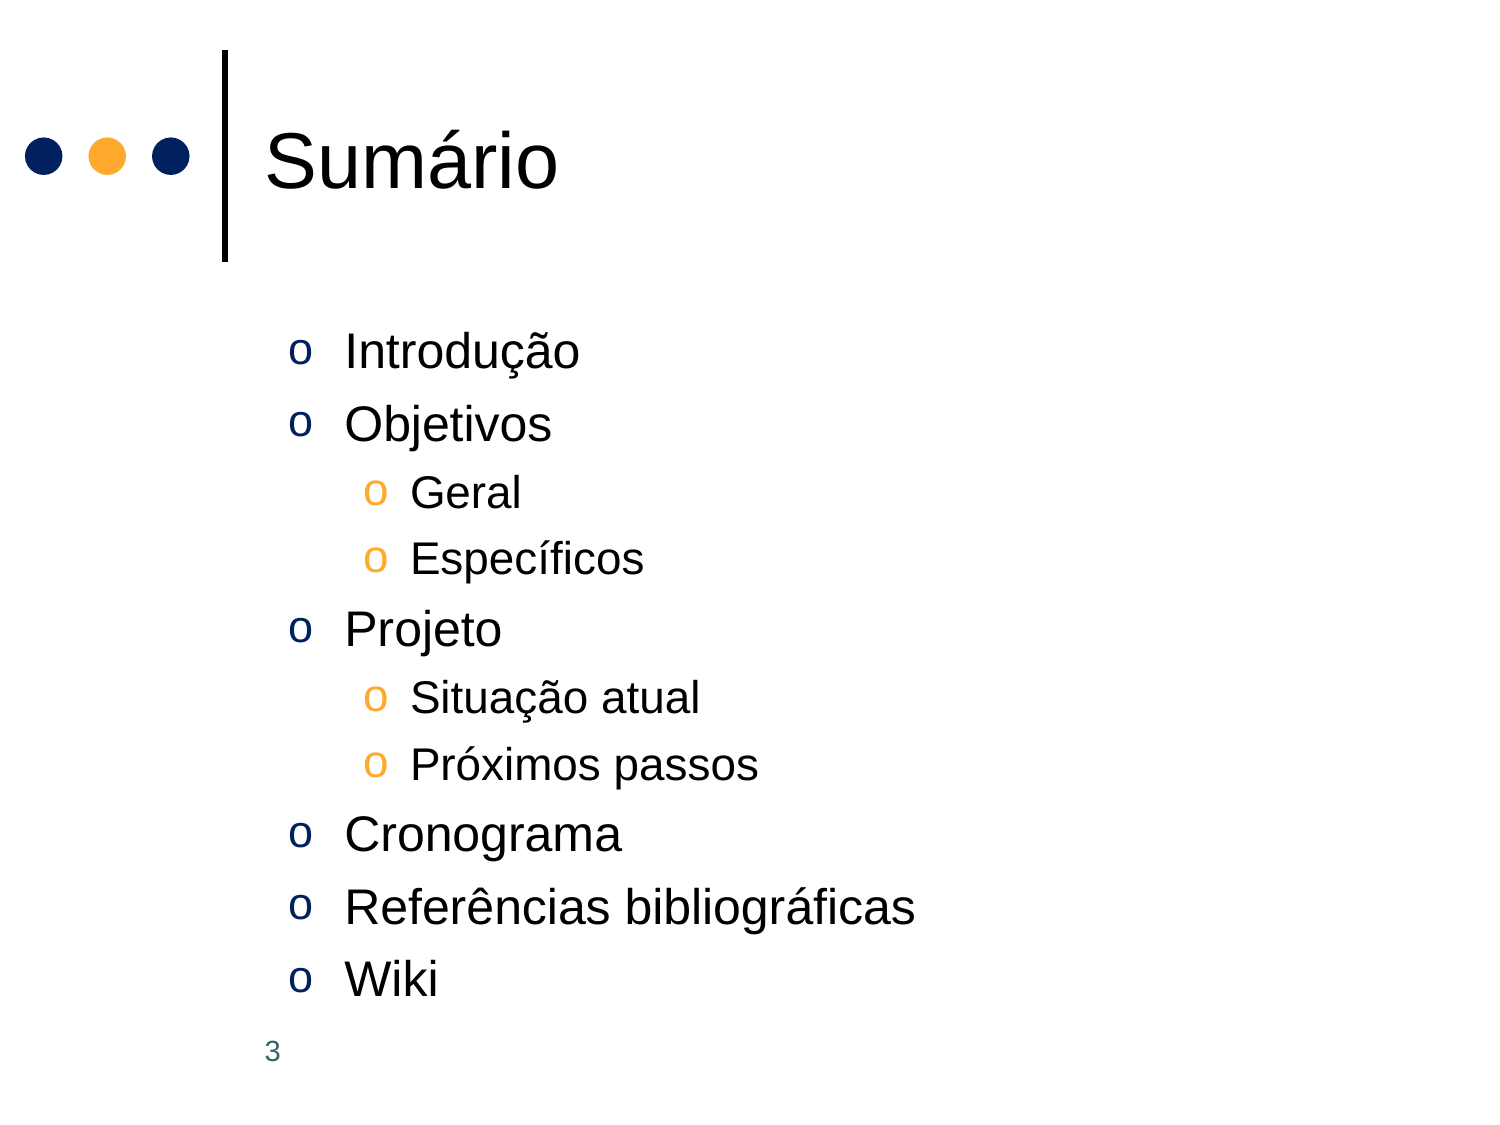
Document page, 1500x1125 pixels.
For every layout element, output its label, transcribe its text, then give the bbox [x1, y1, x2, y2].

text_box <número> [249, 1025, 463, 1101]
list Introdução Objetivos Geral Específicos Projeto Situação atual Próximos passos Cronograma Referências bibliográficas Wiki [273, 253, 1424, 1015]
title Sumário [249, 31, 1401, 282]
